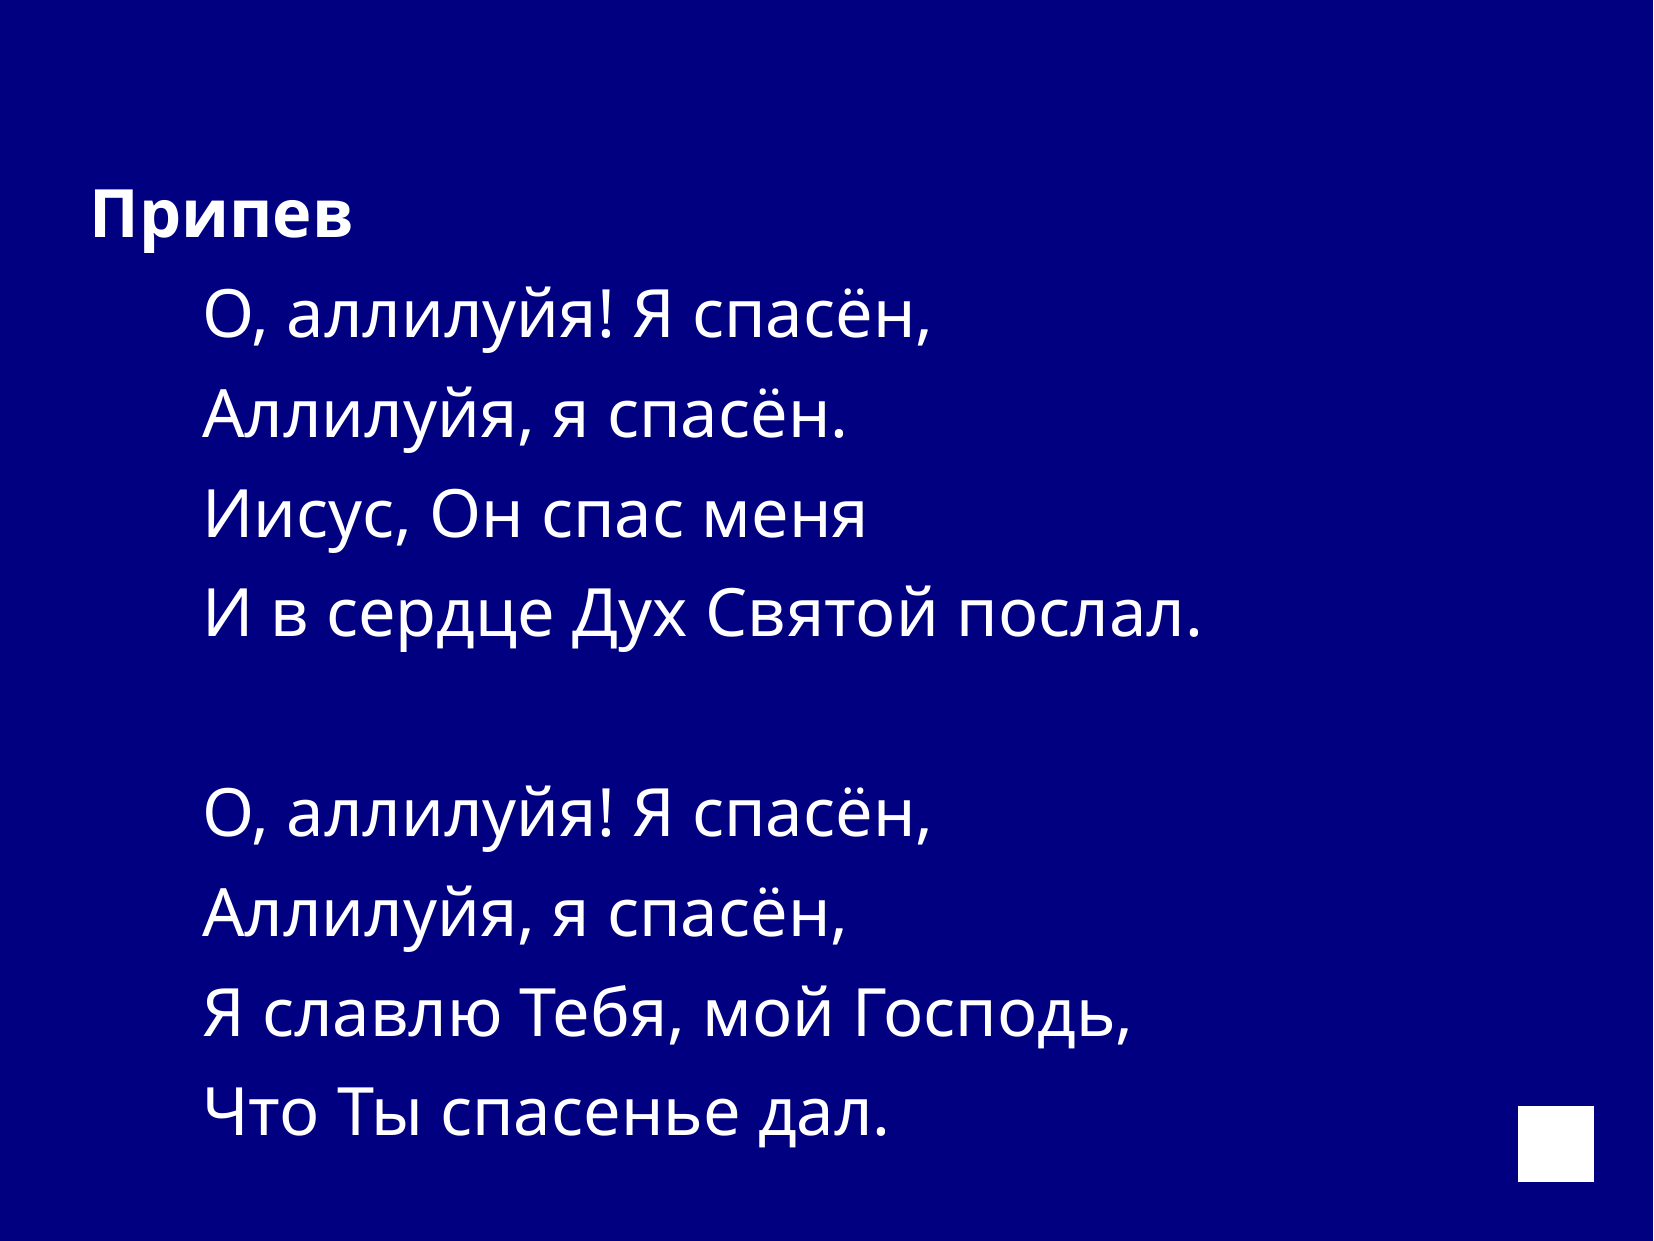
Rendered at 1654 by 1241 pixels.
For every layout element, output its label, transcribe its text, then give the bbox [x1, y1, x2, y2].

text_box Припев О, аллилуйя! Я спасён, Аллилуйя, я спасён. Иисус, Он спас меня И в сердце Дух Святой послал. О, аллилуйя! Я спасён, Аллилуйя, я спасён, Я славлю Тебя, мой Господь, Что Ты спасенье дал. [75, 150, 1576, 1163]
text_box [1518, 1106, 1594, 1182]
